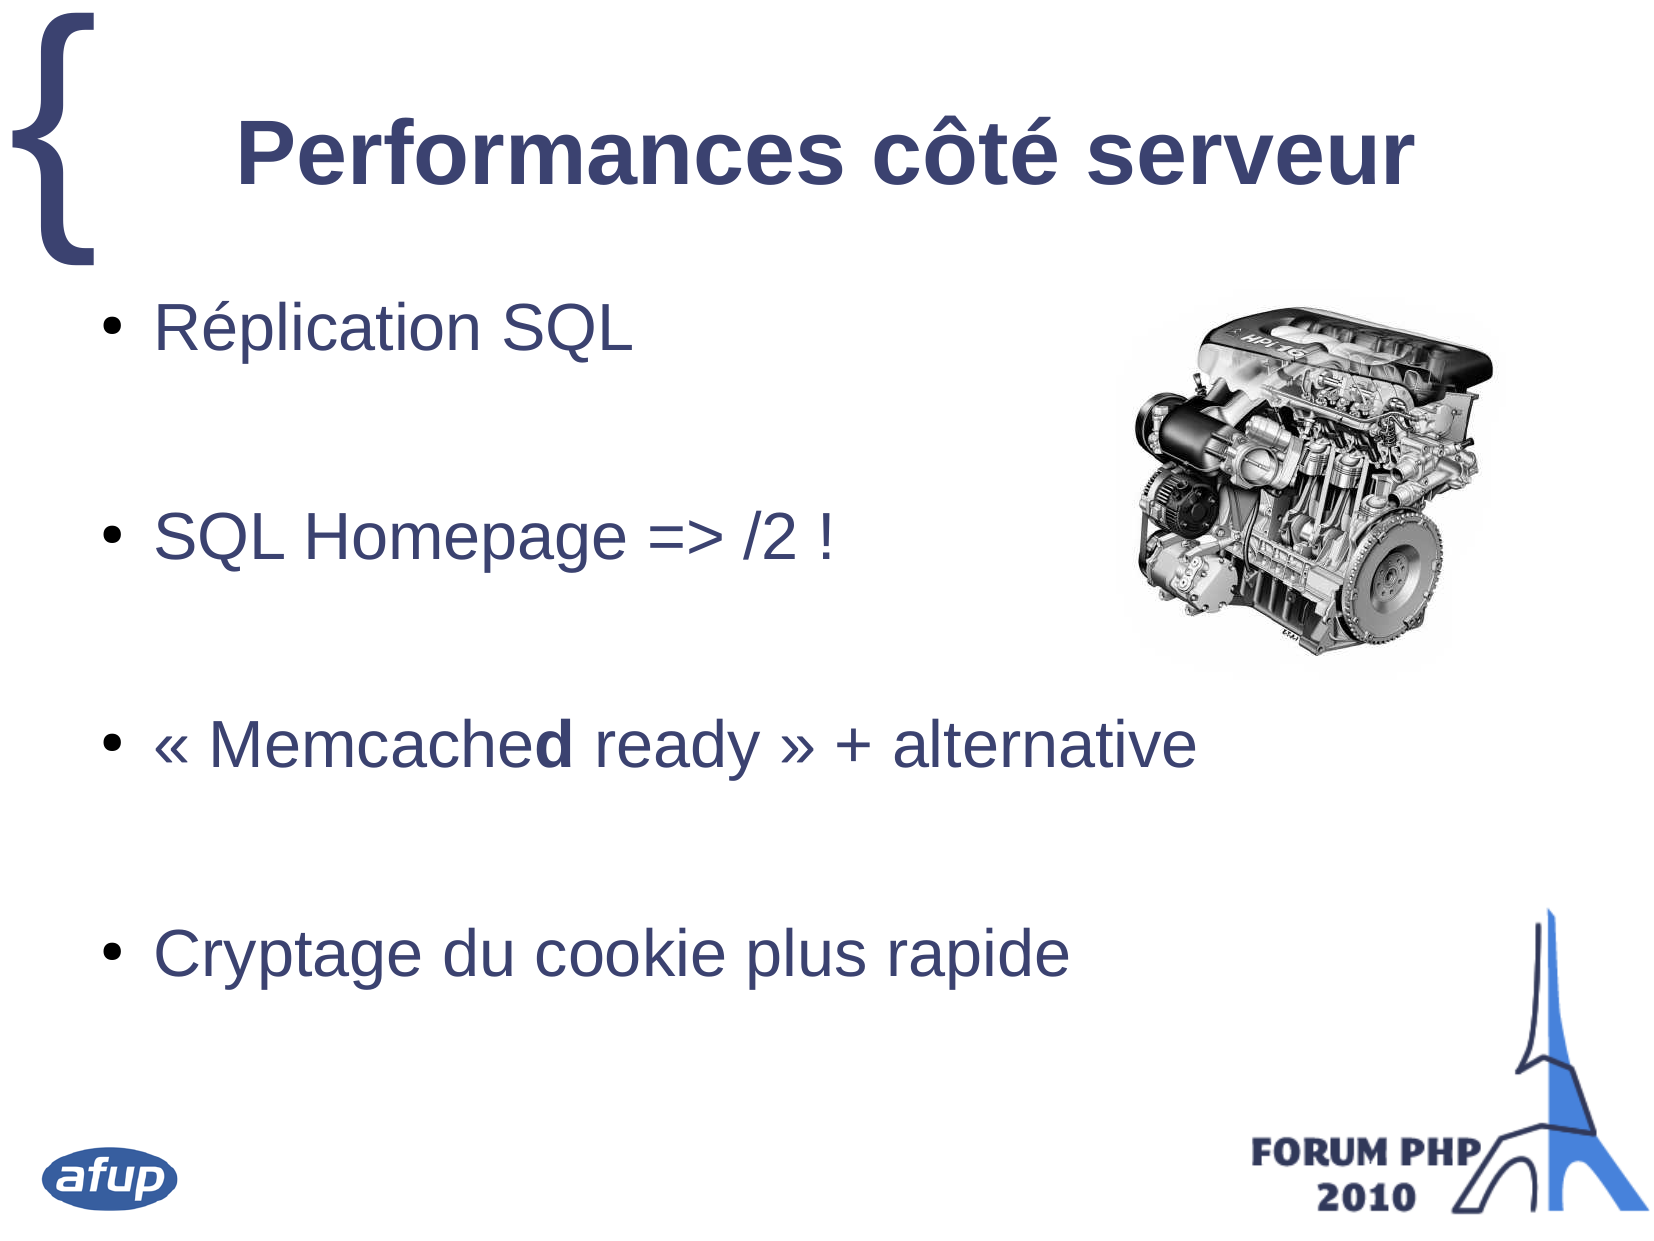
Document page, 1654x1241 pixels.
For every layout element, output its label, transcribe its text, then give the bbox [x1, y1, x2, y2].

picture [41, 1146, 178, 1211]
picture [1116, 289, 1506, 680]
picture [1240, 872, 1650, 1241]
title Performances côté serveur [82, 49, 1571, 257]
list Réplication SQL SQL Homepage => /2 ! « Memcached ready » + alternative Cryptage du cookie plus rapide [82, 290, 1571, 1109]
